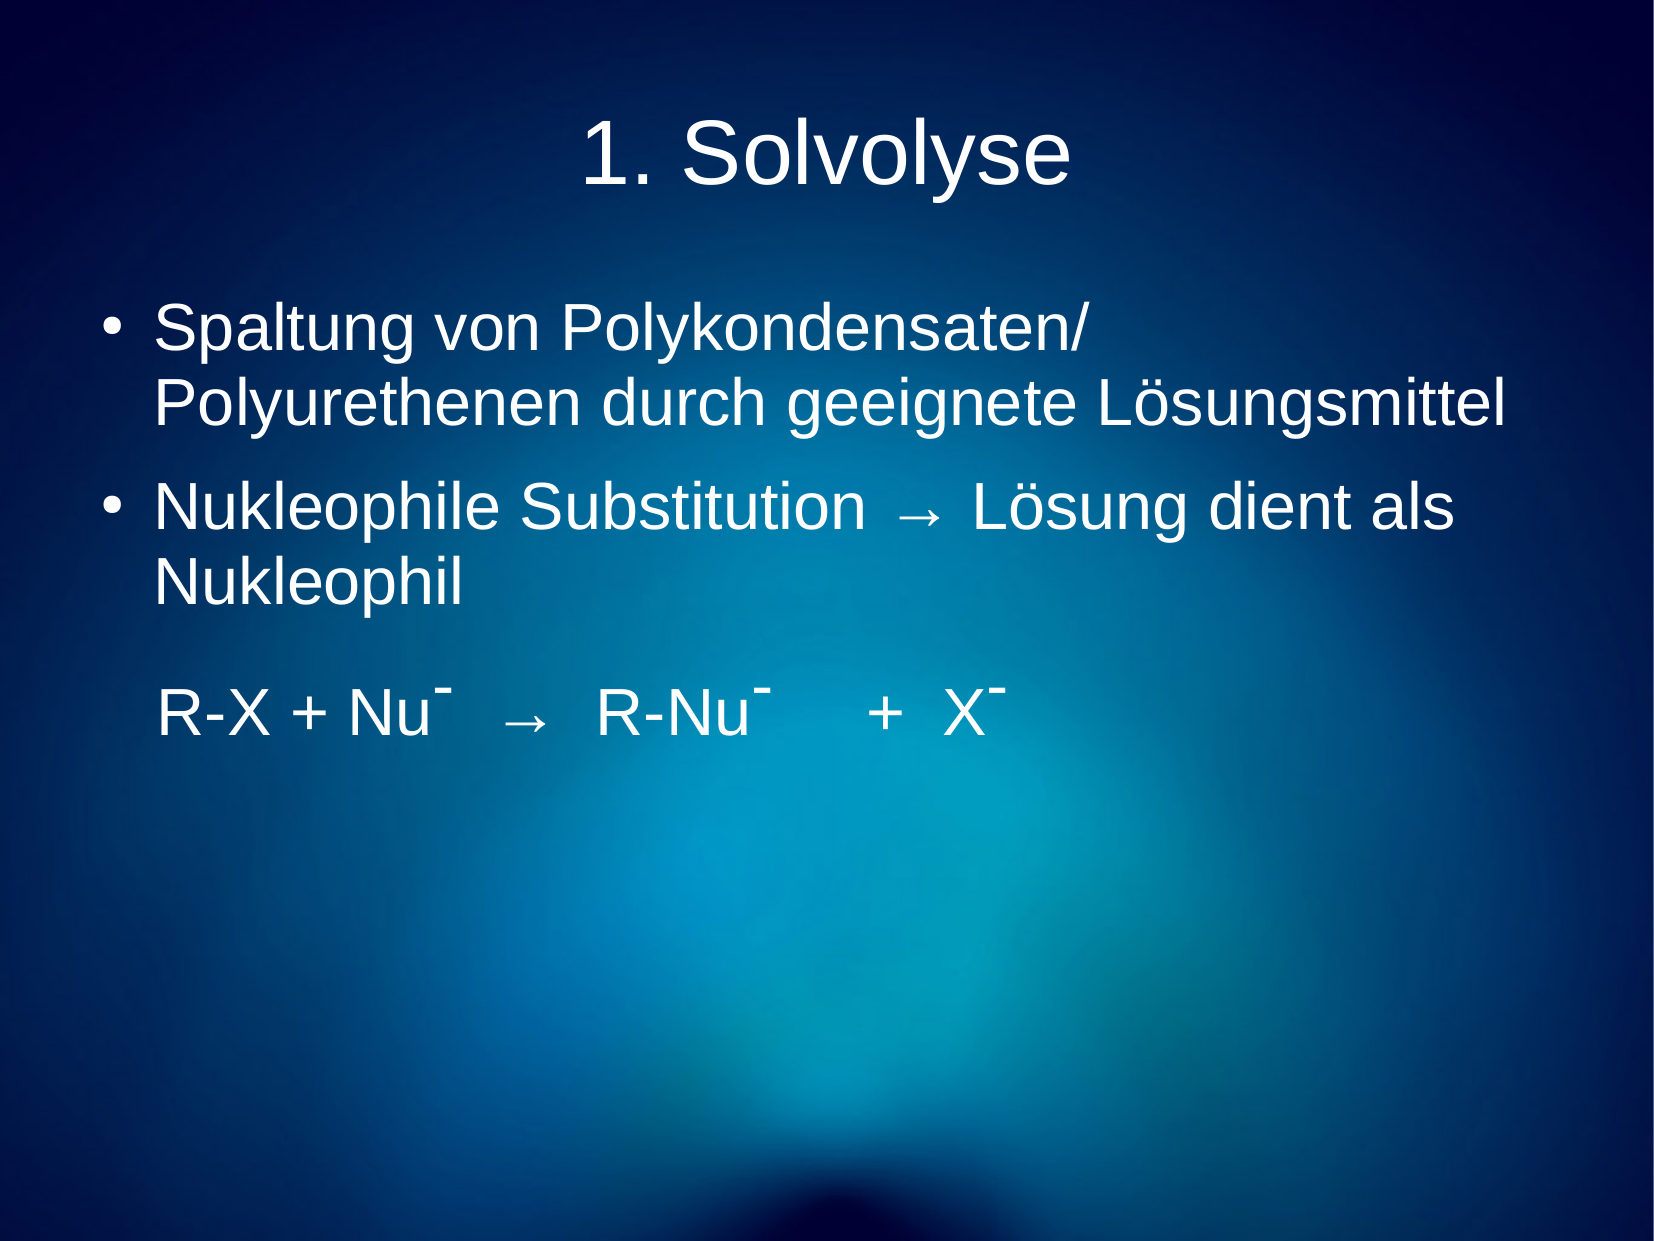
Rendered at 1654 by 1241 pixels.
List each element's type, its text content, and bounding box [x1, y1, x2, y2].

list Spaltung von Polykondensaten/ Polyurethenen durch geeignete Lösungsmittel Nukleophile Substitution → Lösung dient als Nukleophil R-X + Nu- → R-Nu- + X- [82, 290, 1538, 1010]
title 1. Solvolyse [82, 49, 1571, 257]
picture [0, 0, 1654, 1241]
